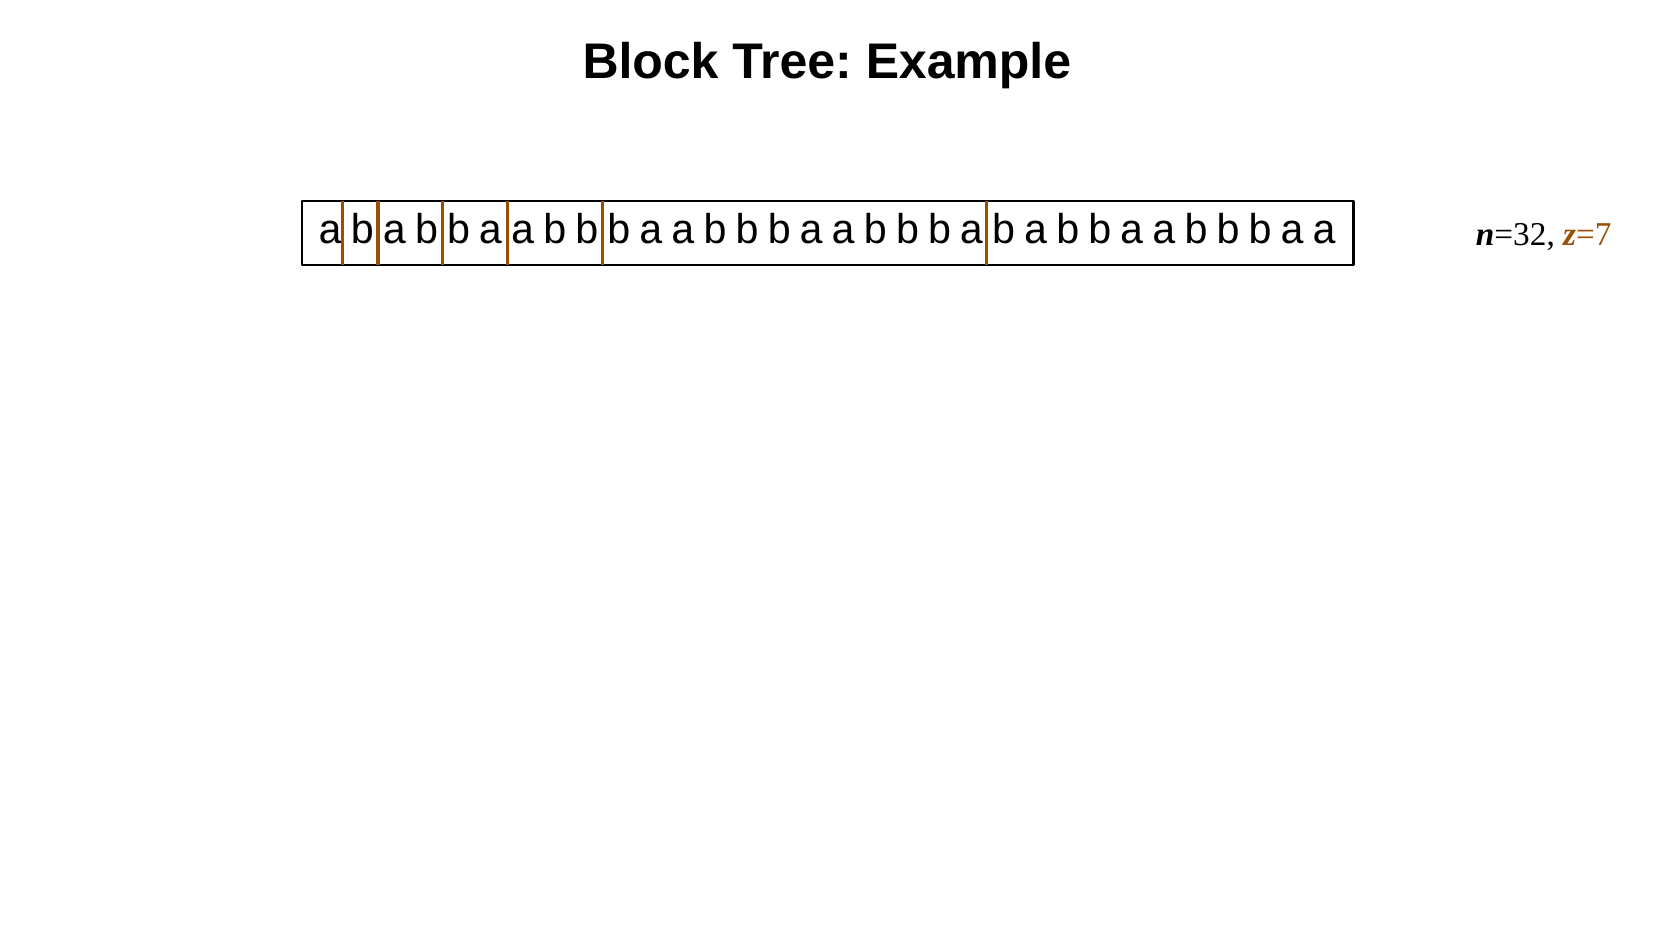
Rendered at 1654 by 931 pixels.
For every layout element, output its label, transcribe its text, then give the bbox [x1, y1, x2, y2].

text_box ababbaabbbaabbbaabbbababbaabbbaa [444, 200, 508, 265]
text_box ababbaabbbaabbbaabbbababbaabbbaa [380, 200, 443, 265]
text_box ababbaabbbaabbbaabbbababbaabbbaa [509, 200, 603, 265]
text_box ababbaabbbaabbbaabbbababbaabbbaa [344, 200, 379, 265]
text_box Block Tree: Example [567, 0, 1087, 125]
text_box ababbaabbbaabbbaabbbababbaabbbaa [302, 200, 343, 265]
text_box ababbaabbbaabbbaabbbababbaabbbaa [988, 200, 1354, 265]
text_box n=32, z=7 [1461, 207, 1627, 260]
text_box ababbaabbbaabbbaabbbababbaabbbaa [604, 200, 987, 265]
